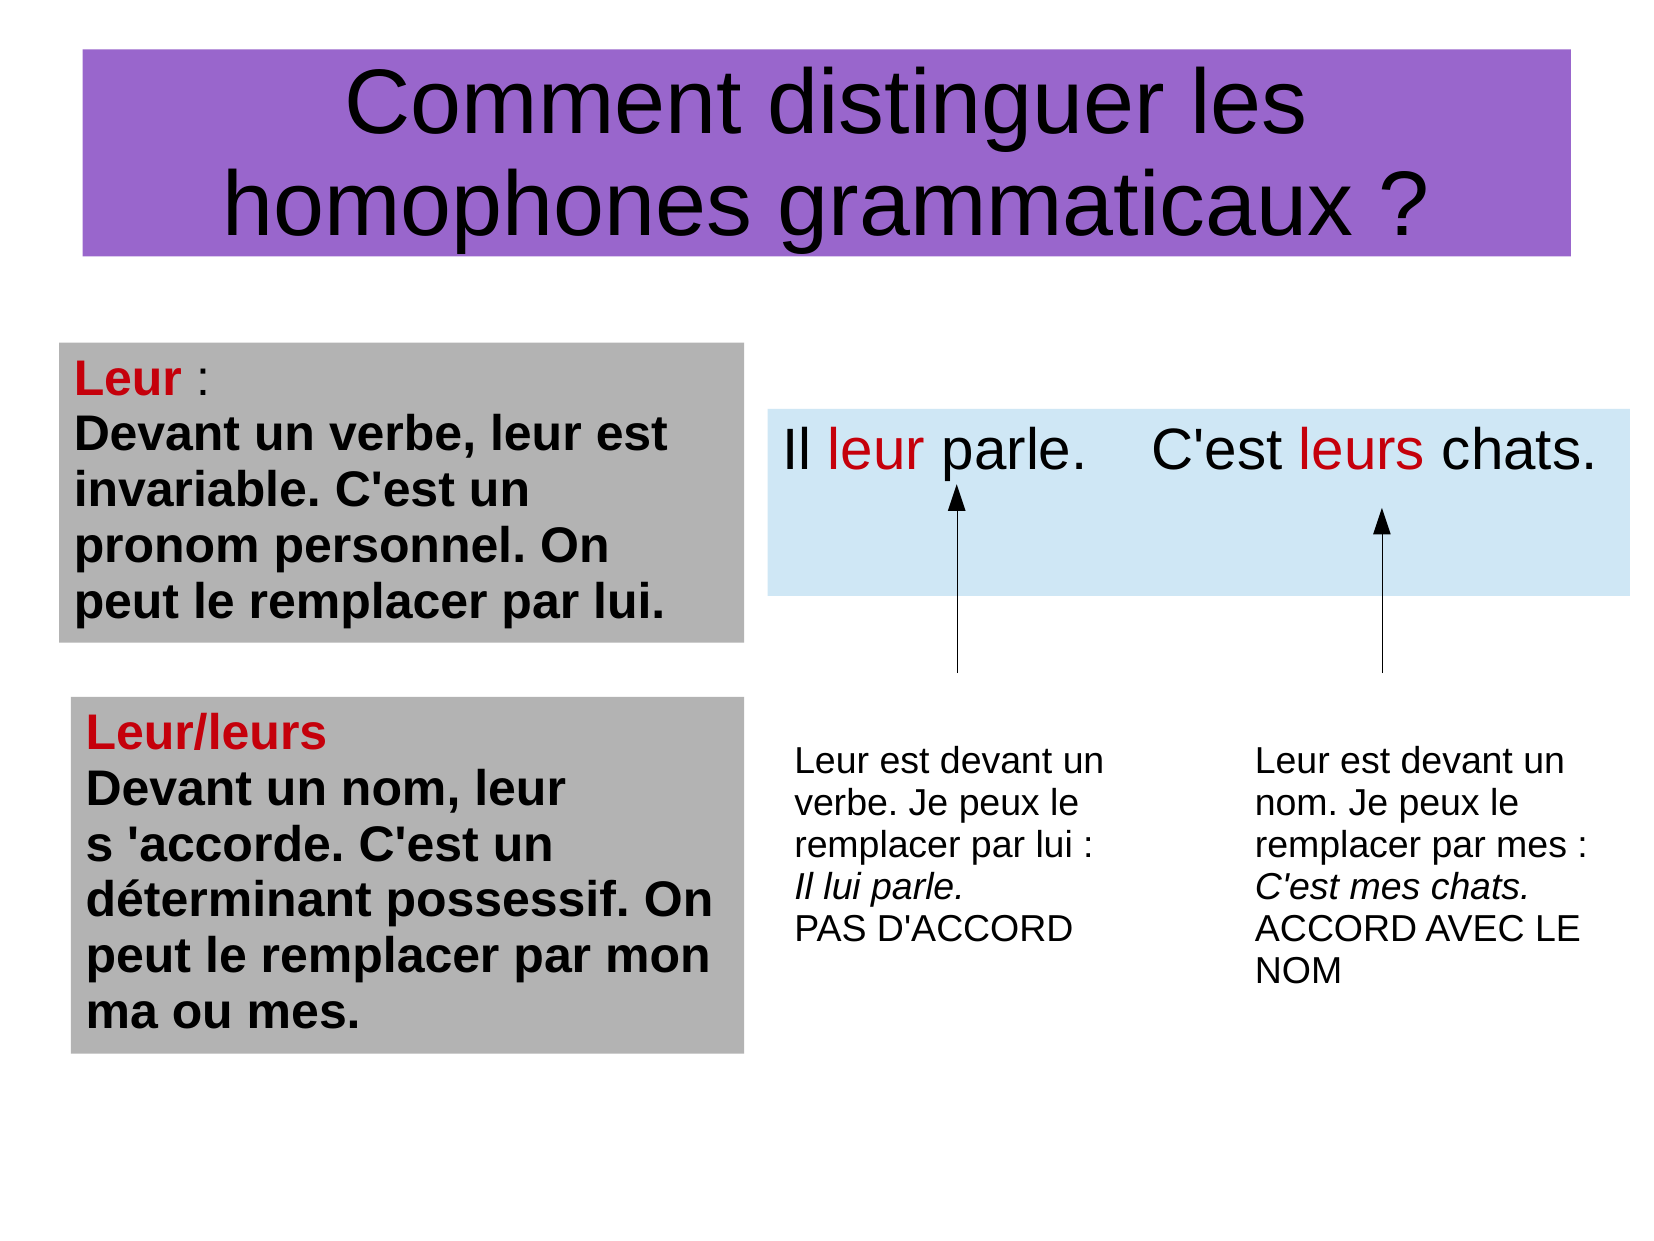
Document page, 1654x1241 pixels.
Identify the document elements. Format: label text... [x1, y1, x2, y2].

text_box Il leur parle. C'est leurs chats. [767, 408, 1630, 596]
text_box Leur/leurs Devant un nom, leur s 'accorde. C'est un déterminant possessif. On peut le remplacer par mon ma ou mes. [70, 696, 745, 1054]
title Comment distinguer les homophones grammaticaux ? [82, 49, 1571, 257]
text_box Leur est devant un verbe. Je peux le remplacer par lui : Il lui parle. PAS D'ACCORD [779, 732, 1123, 958]
text_box Leur est devant un nom. Je peux le remplacer par mes : C'est mes chats. ACCORD AVEC LE NOM [1240, 732, 1642, 1042]
text_box Leur : Devant un verbe, leur est invariable. C'est un pronom personnel. On peut le remplacer par lui. [59, 342, 745, 643]
